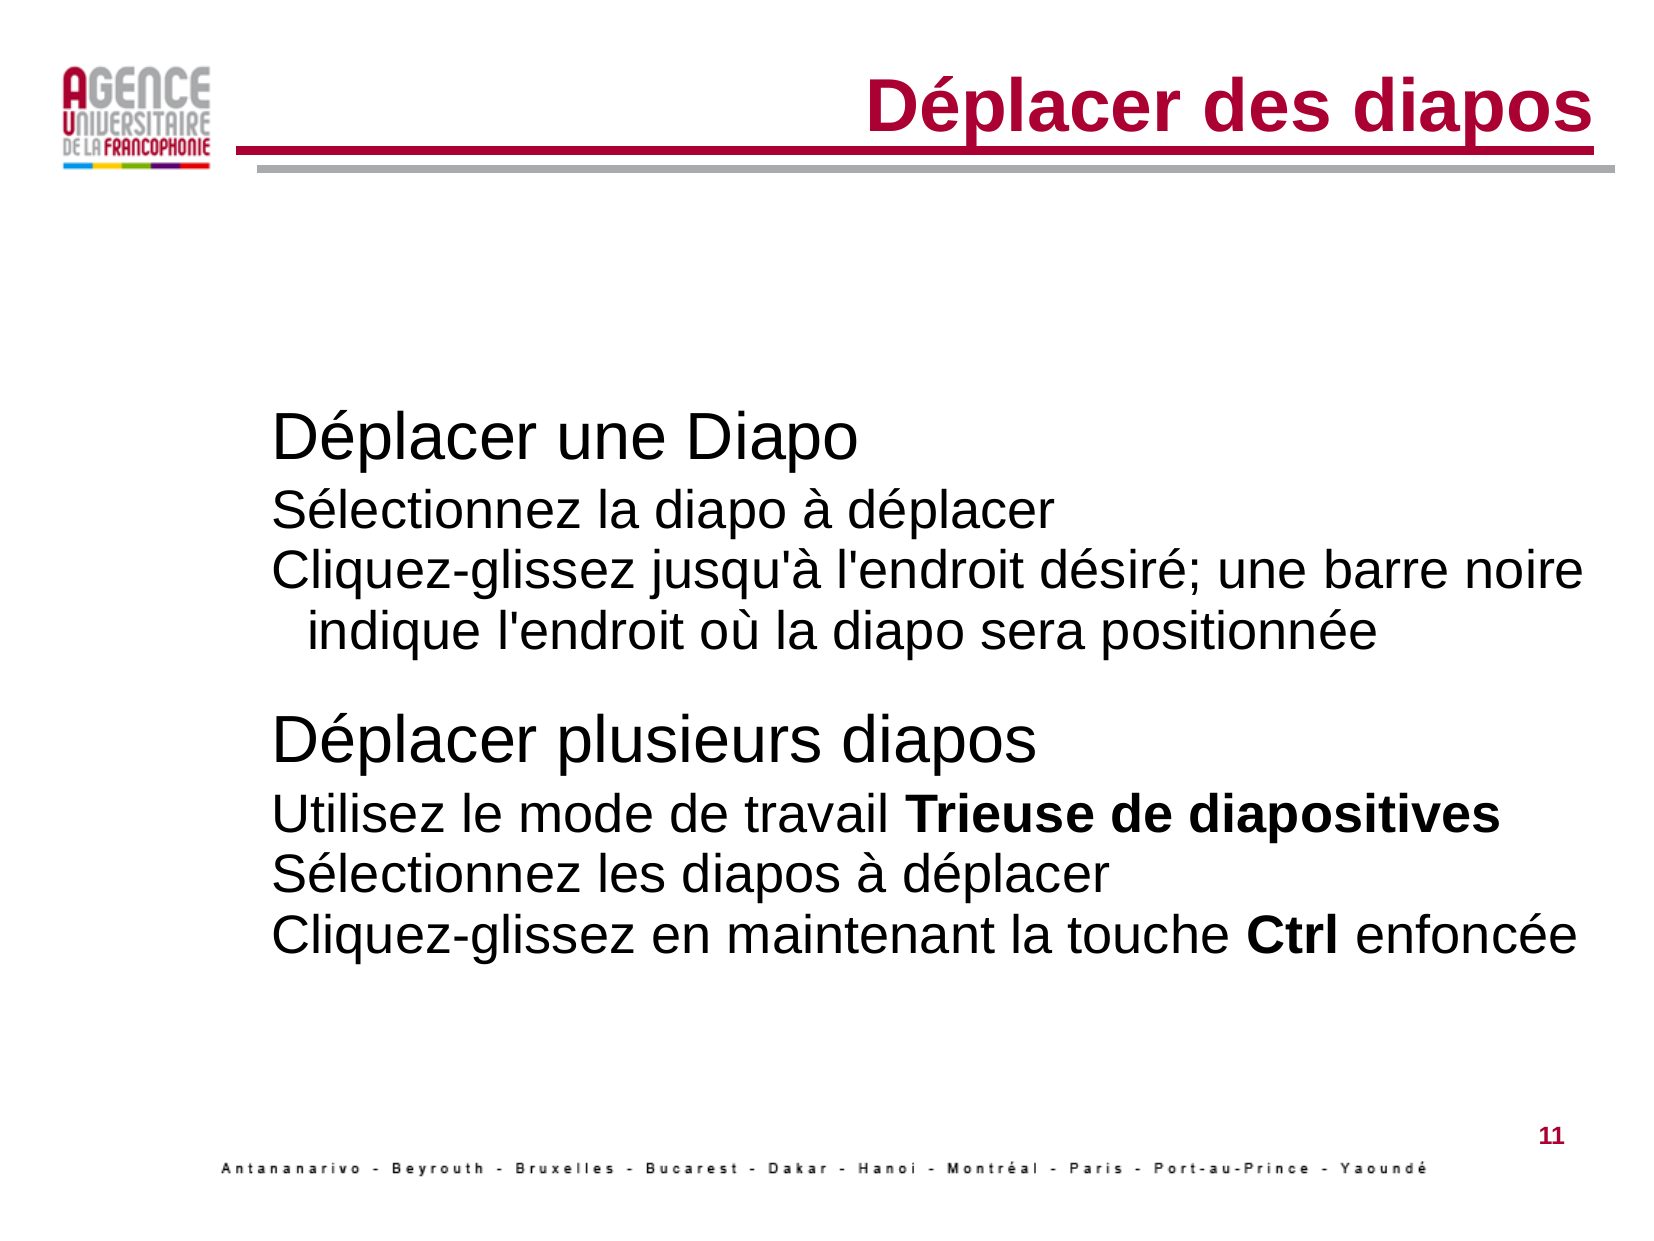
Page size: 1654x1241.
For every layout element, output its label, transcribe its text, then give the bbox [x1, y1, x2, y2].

subtitle Déplacer une Diapo Sélectionnez la diapo à déplacer Cliquez-glissez jusqu'à l'endroit désiré; une barre noire indique l'endroit où la diapo sera positionnée Déplacer plusieurs diapos Utilisez le mode de travail Trieuse de diapositives Sélectionnez les diapos à déplacer Cliquez-glissez en maintenant la touche Ctrl enfoncée [236, 241, 1595, 1123]
title Déplacer des diapos [236, 59, 1595, 151]
picture [29, 29, 1625, 1241]
